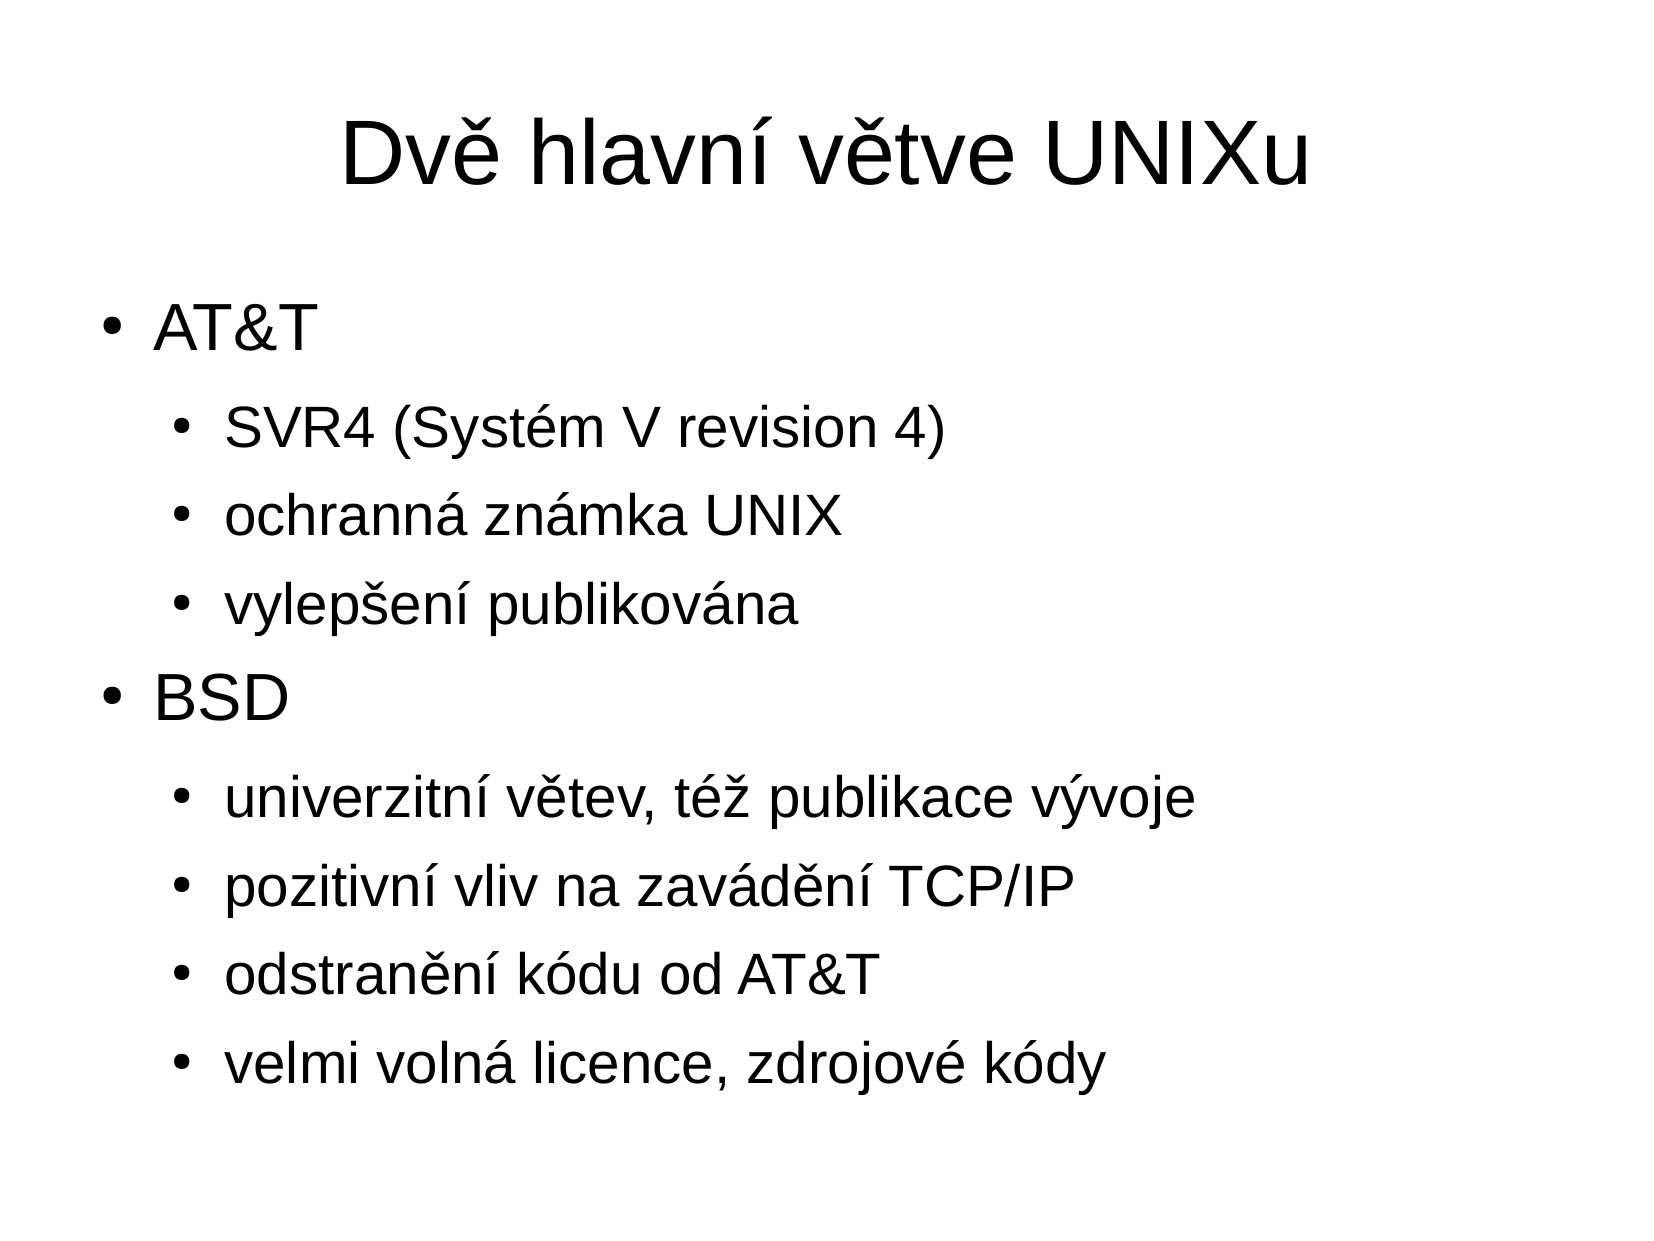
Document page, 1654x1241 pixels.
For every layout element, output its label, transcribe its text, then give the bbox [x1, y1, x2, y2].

title Dvě hlavní větve UNIXu [82, 56, 1571, 250]
list AT&T SVR4 (Systém V revision 4) ochranná známka UNIX vylepšení publikována BSD univerzitní větev, též publikace vývoje pozitivní vliv na zavádění TCP/IP odstranění kódu od AT&T velmi volná licence, zdrojové kódy [82, 290, 1571, 1095]
